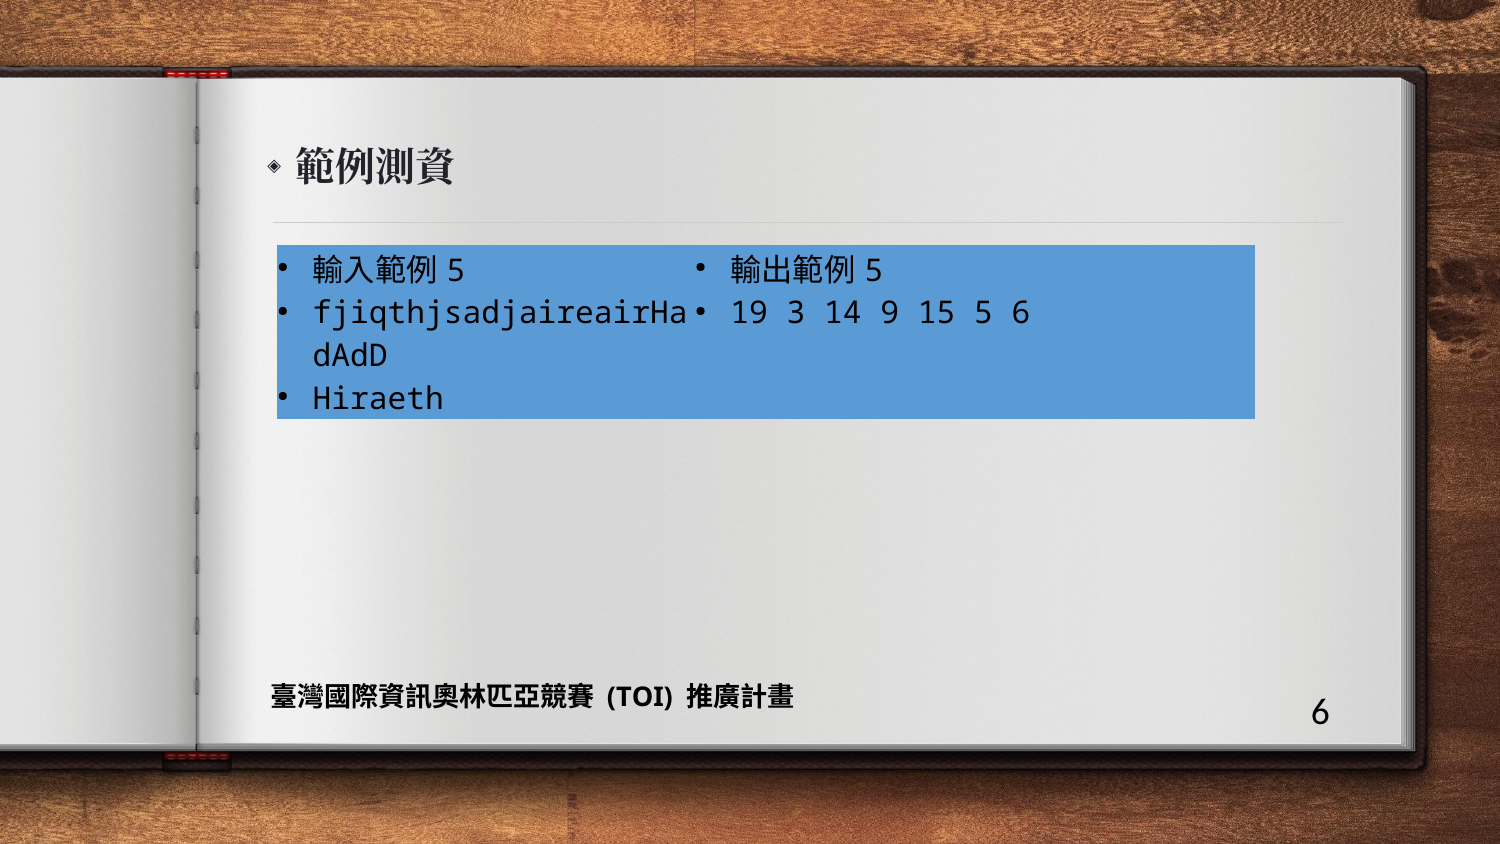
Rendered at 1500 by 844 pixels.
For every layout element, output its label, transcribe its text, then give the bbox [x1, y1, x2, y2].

list 範例測資 [252, 126, 1194, 205]
text_box [1295, 672, 1386, 737]
table_header 輸入範例5 fjiqthjsadjaireairHadAdD Hiraeth [277, 245, 695, 419]
table_header 輸出範例5 19 3 14 9 15 5 6 [695, 245, 1255, 419]
